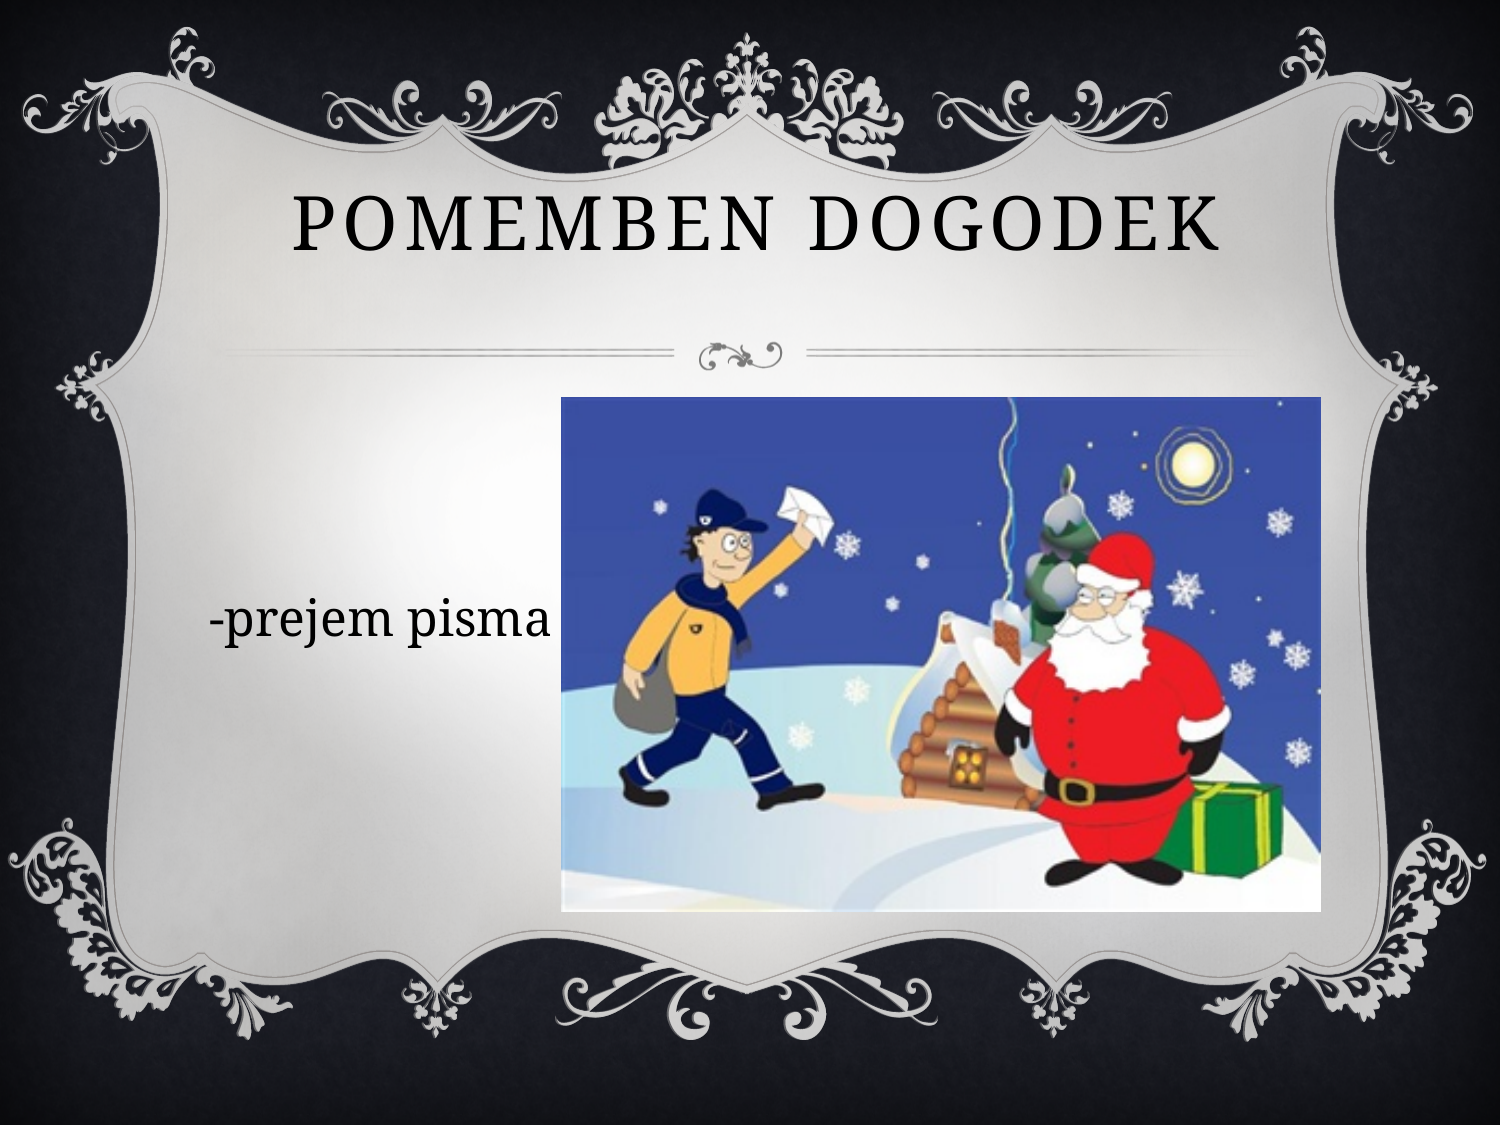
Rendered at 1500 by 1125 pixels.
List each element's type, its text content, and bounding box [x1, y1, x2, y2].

text_box -prejem pisma [194, 578, 561, 654]
picture [0, 0, 1500, 1125]
title POMEMBEN DOGODEK [230, 160, 1281, 274]
